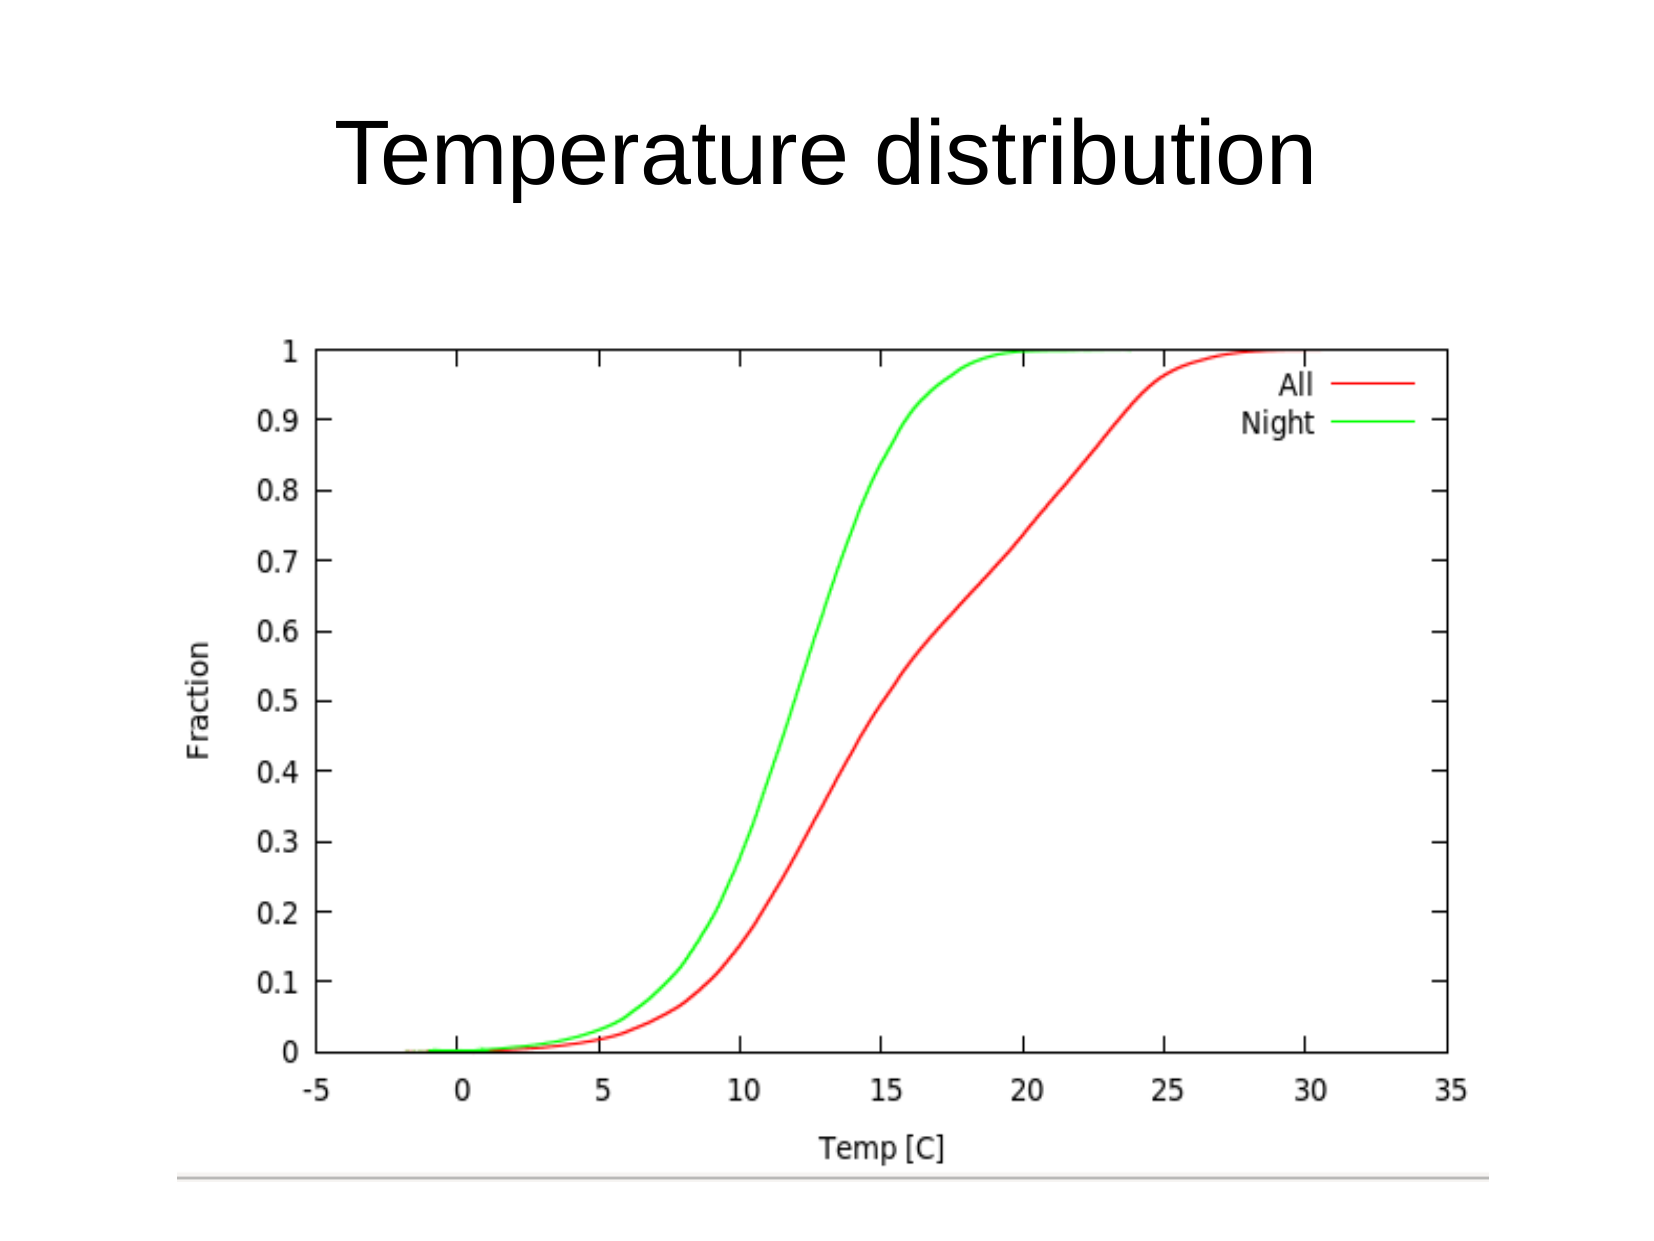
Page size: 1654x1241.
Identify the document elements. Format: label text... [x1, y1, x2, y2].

picture [177, 318, 1489, 1182]
title Temperature distribution [82, 49, 1571, 257]
